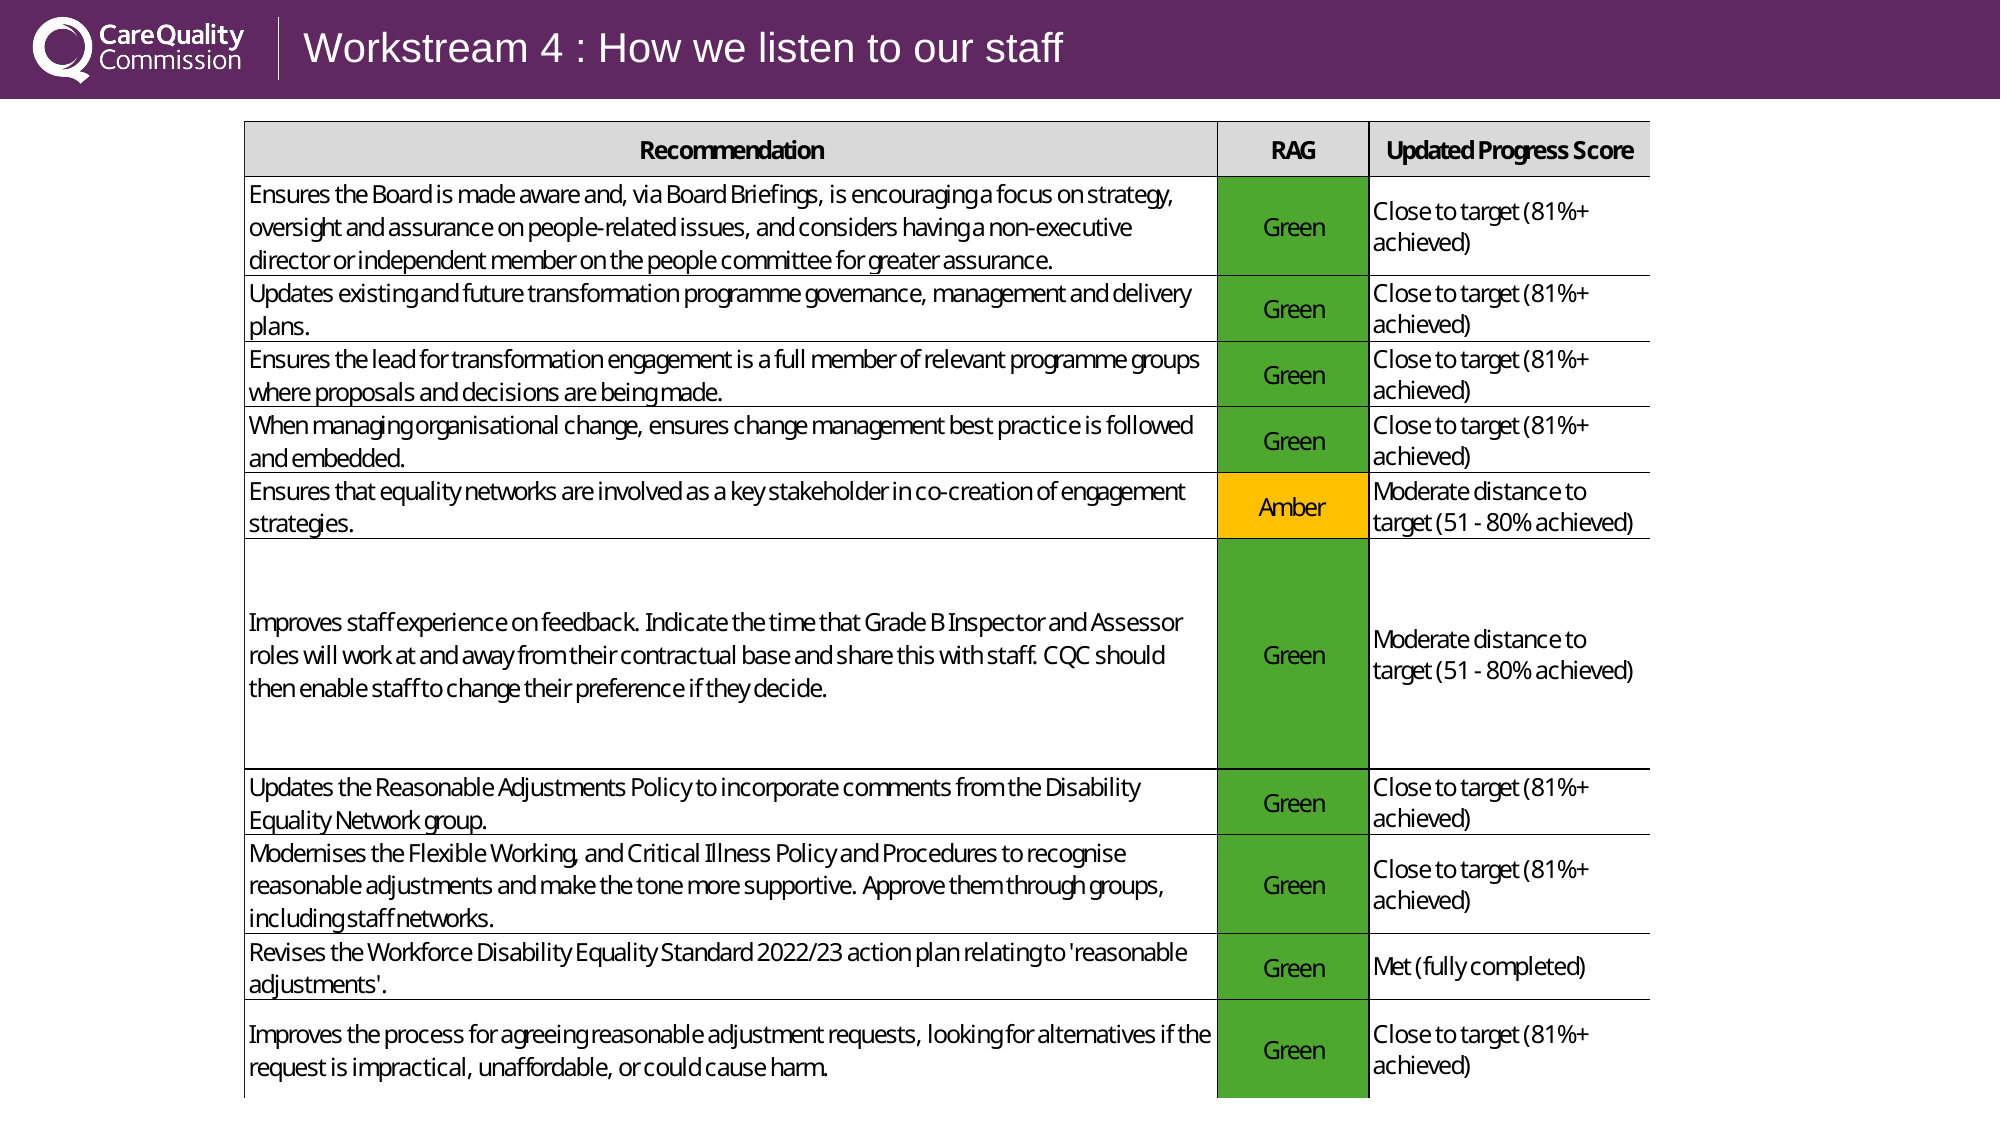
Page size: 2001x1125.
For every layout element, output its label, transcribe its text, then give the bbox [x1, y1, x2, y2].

picture [32, 16, 245, 84]
text_box Workstream 4 : How we listen to our staff [288, 13, 1439, 80]
text_box [0, 0, 2000, 99]
picture [244, 121, 1651, 1099]
